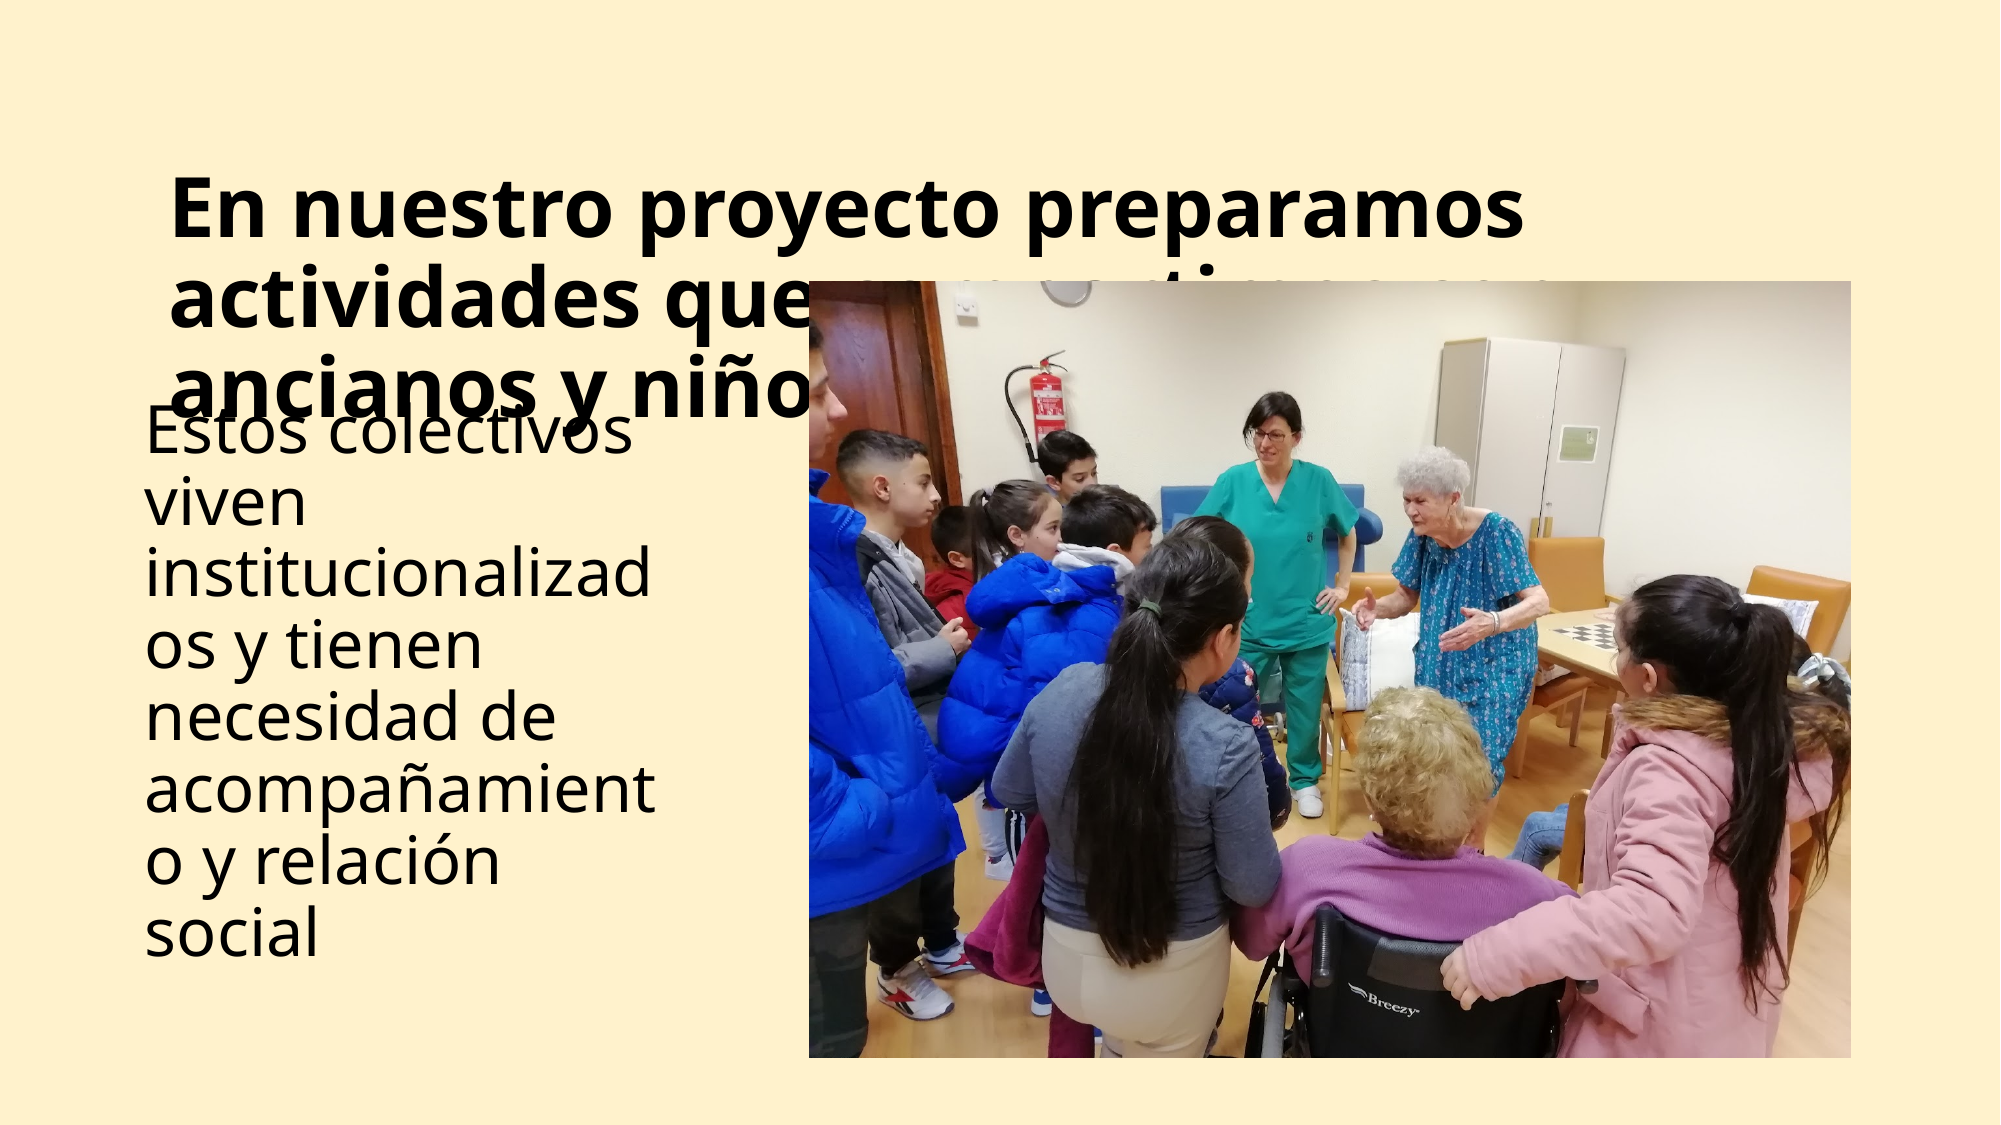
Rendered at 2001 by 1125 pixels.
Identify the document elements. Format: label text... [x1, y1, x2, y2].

title En nuestro proyecto preparamos actividades que compartimos con ancianos y niños/as con discapacidad [153, 158, 1871, 505]
picture [809, 281, 1851, 1058]
subtitle Estos colectivos viven institucionalizados y tienen necesidad de acompañamiento y relación social [129, 388, 703, 981]
